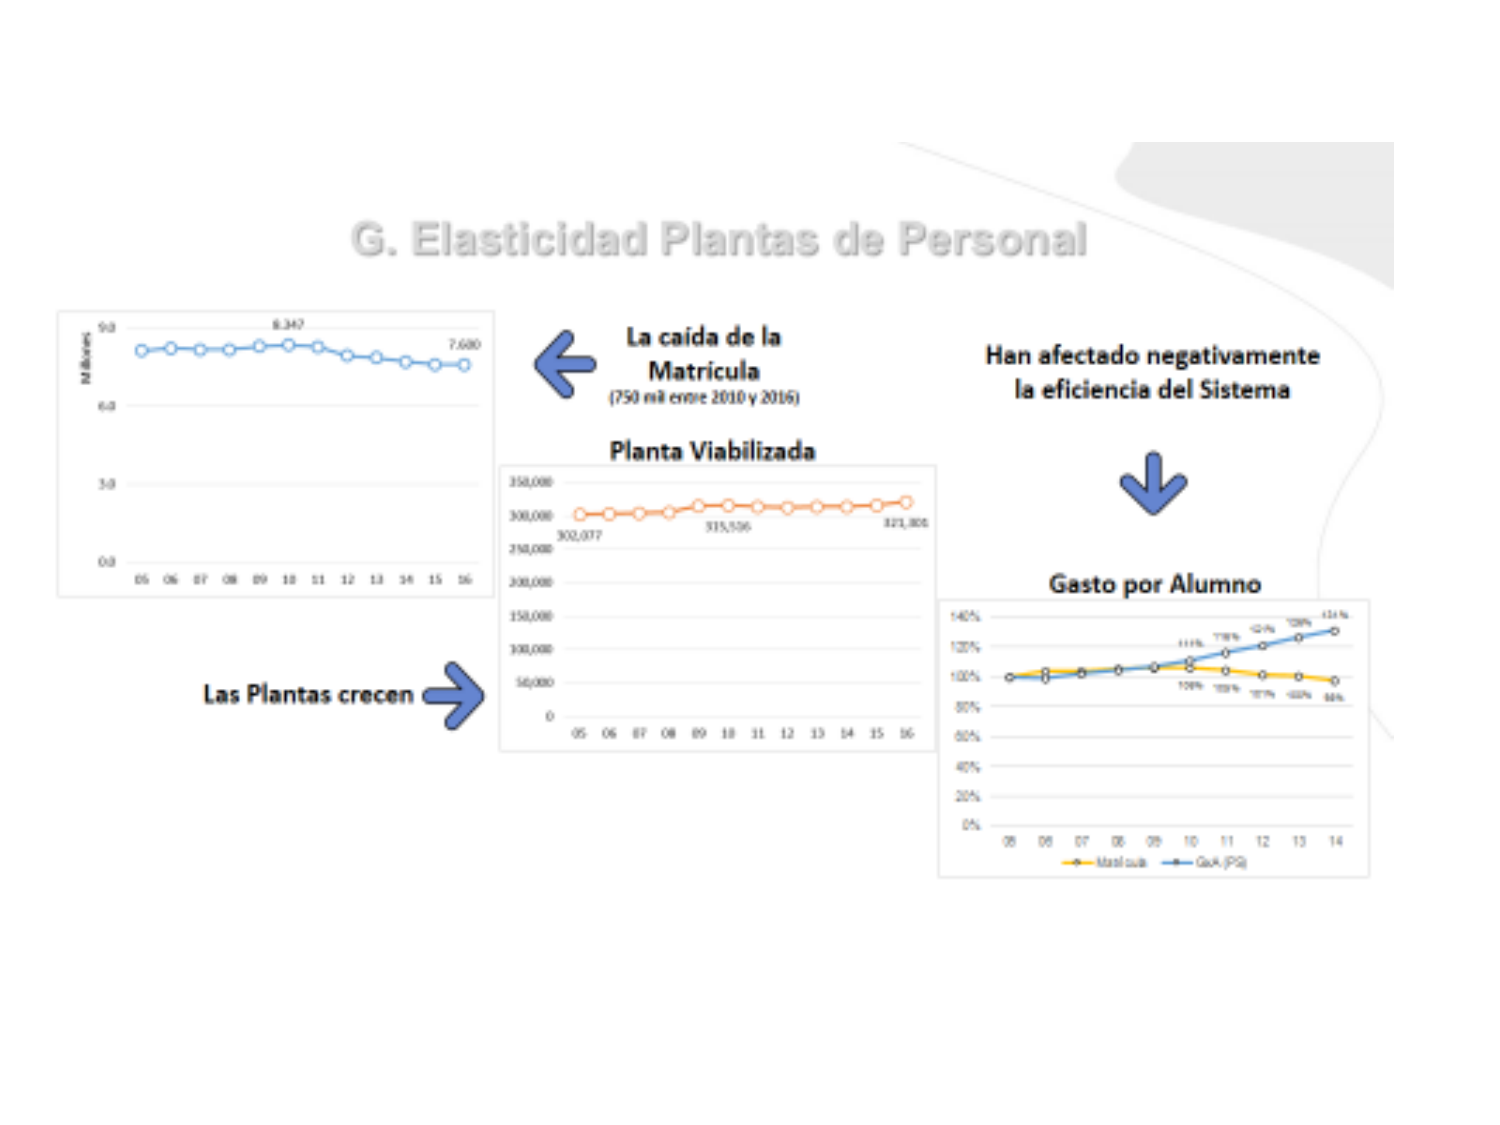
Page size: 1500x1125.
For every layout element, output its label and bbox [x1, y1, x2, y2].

picture [43, 142, 1394, 914]
